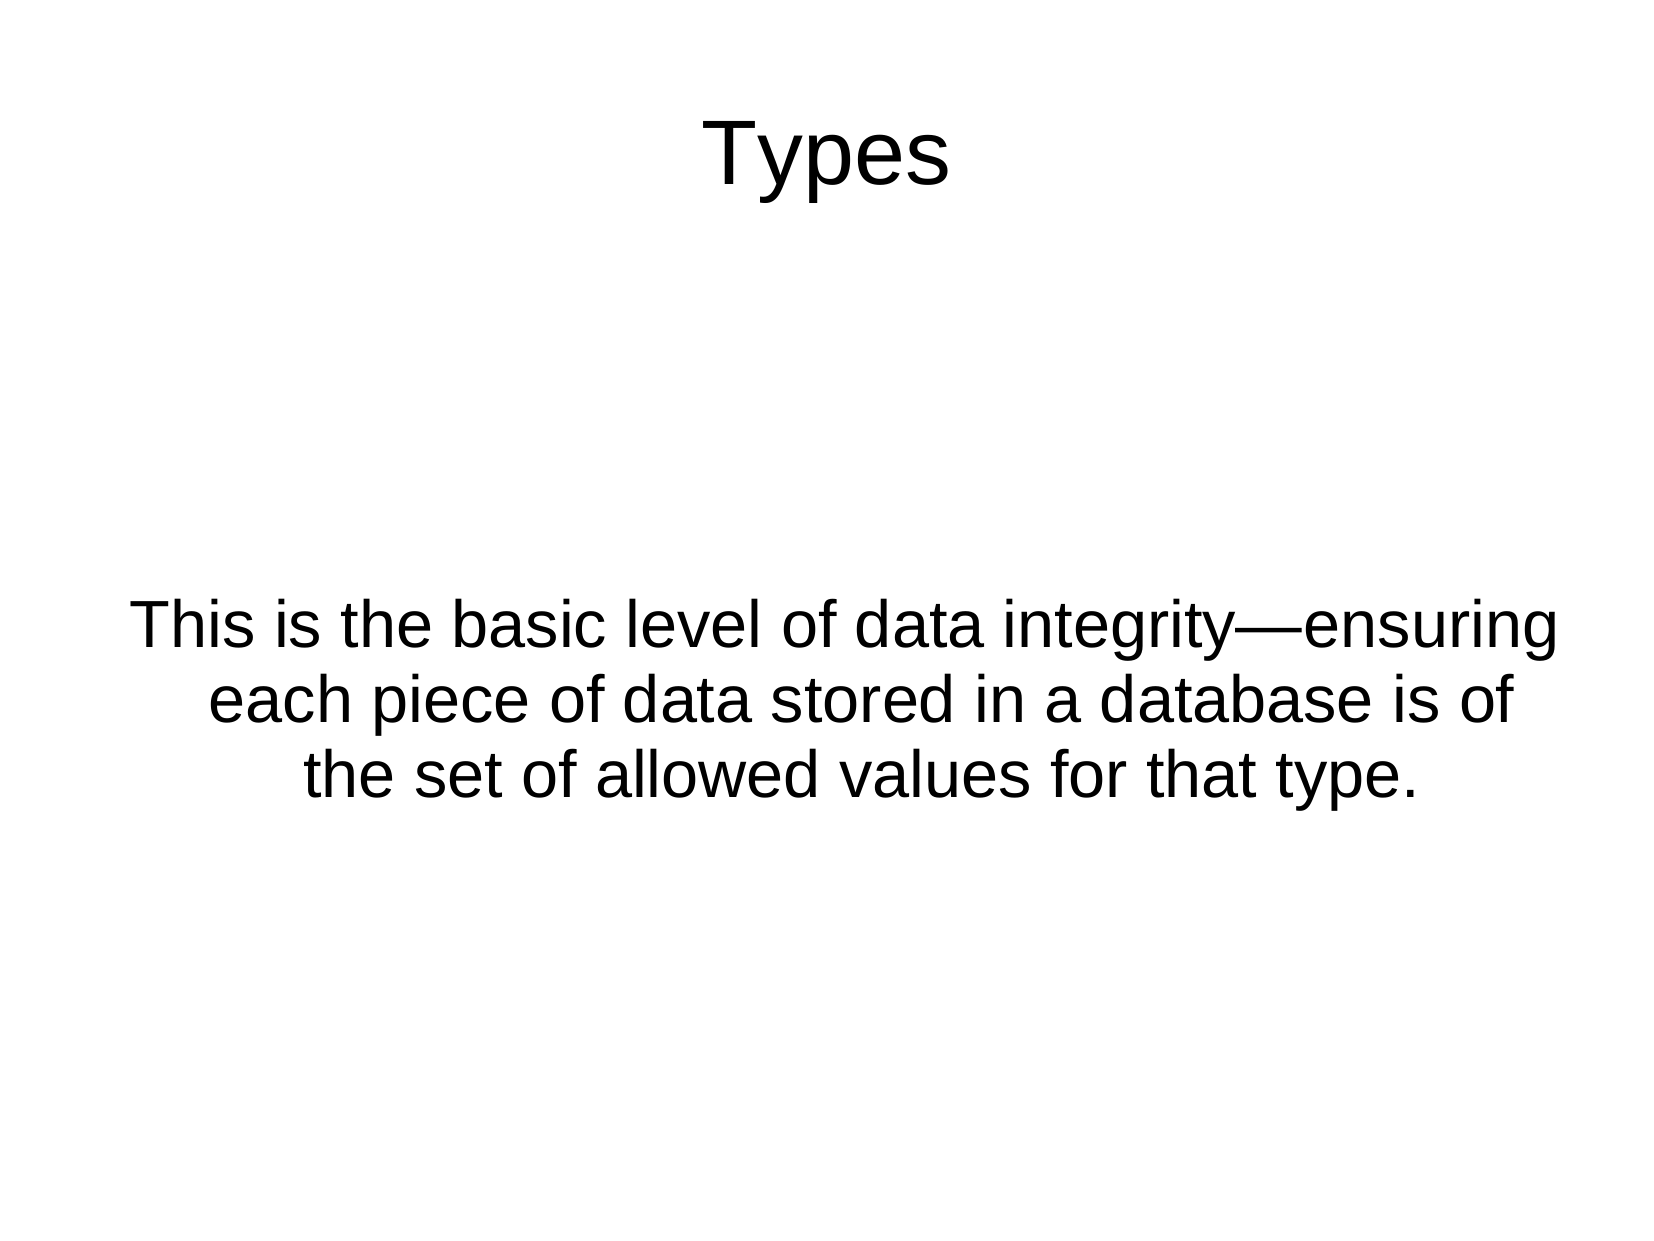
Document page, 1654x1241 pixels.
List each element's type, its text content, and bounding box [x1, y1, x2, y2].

title Types [82, 56, 1571, 250]
subtitle This is the basic level of data integrity—ensuring each piece of data stored in a database is of the set of allowed values for that type. [82, 297, 1571, 1102]
